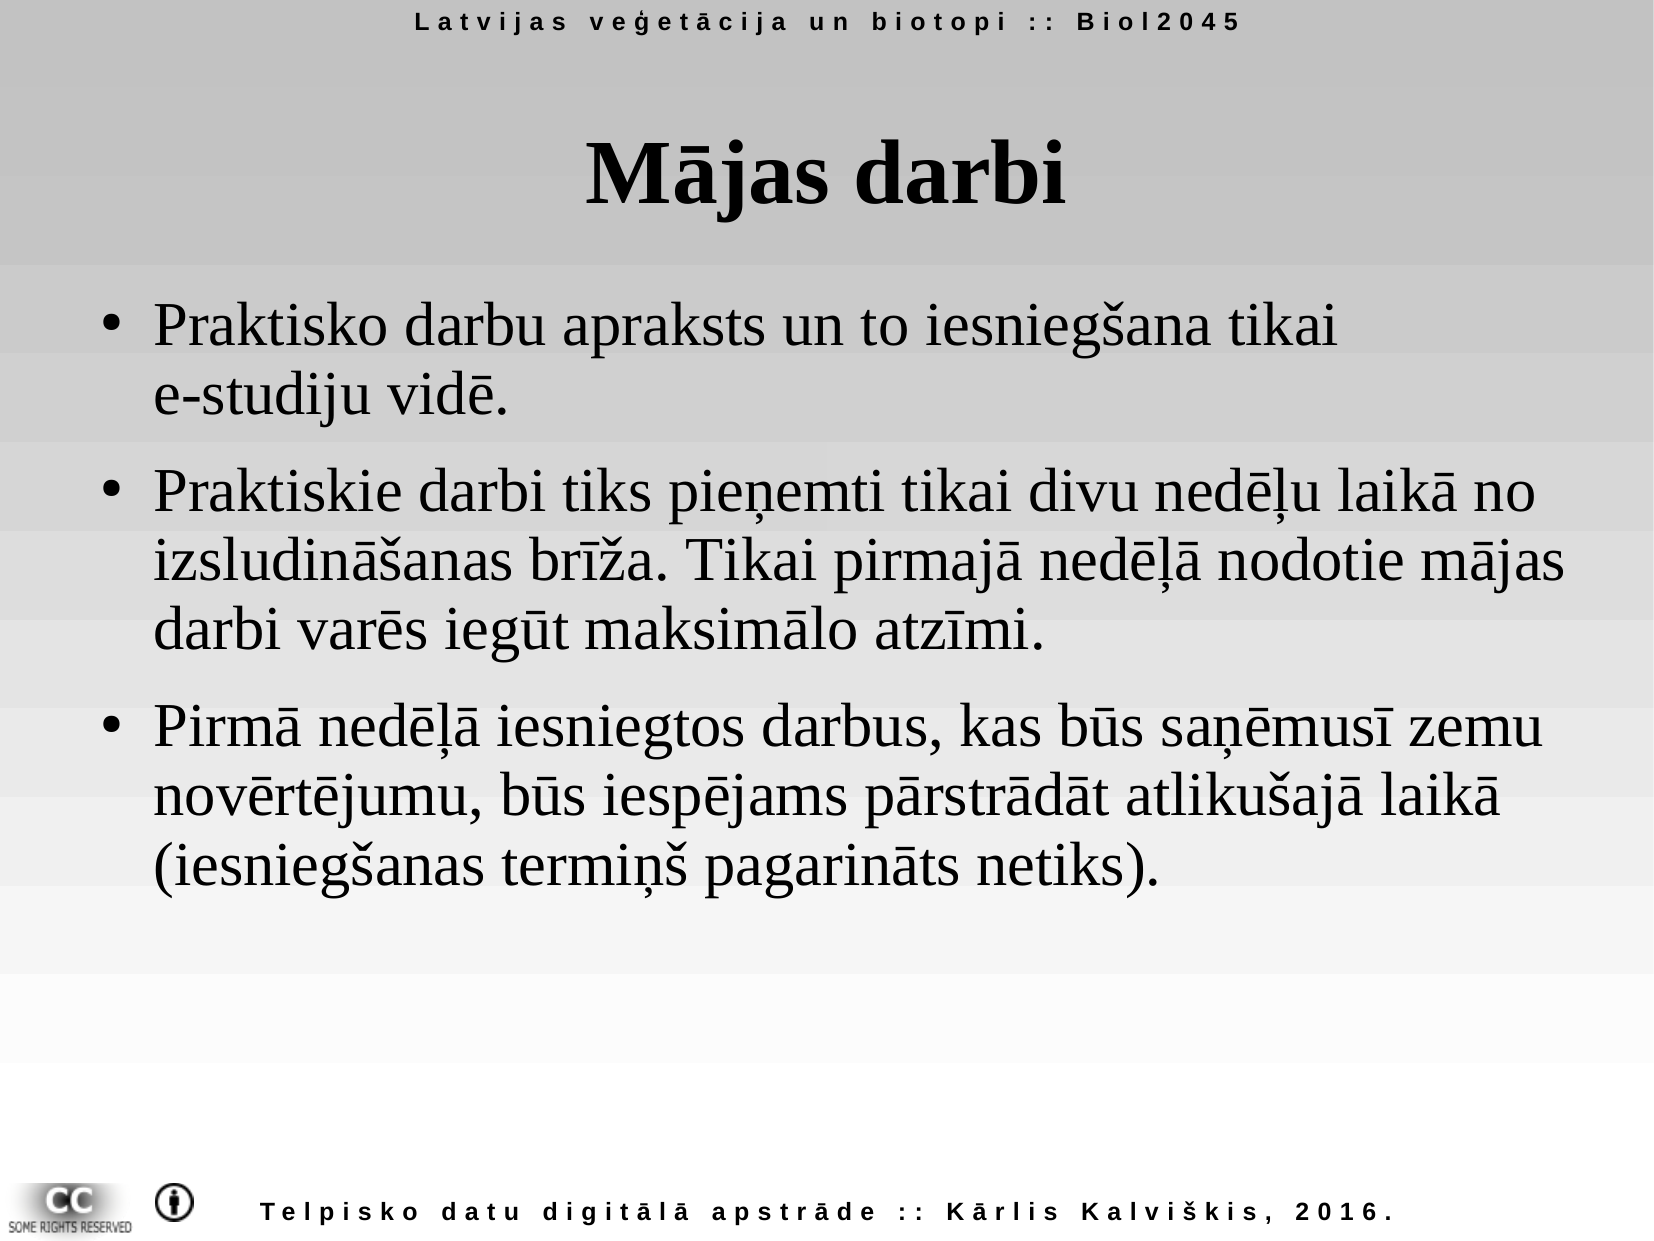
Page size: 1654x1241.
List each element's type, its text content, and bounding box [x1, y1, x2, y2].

picture [0, 0, 1654, 1241]
title Mājas darbi [29, 56, 1625, 289]
list Praktisko darbu apraksts un to iesniegšana tikai e‑studiju vidē. Praktiskie darbi tiks pieņemti tikai divu nedēļu laikā no izsludināšanas brīža. Tikai pirmajā nedēļā nodotie mājas darbi varēs iegūt maksimālo atzīmi. Pirmā nedēļā iesniegtos darbus, kas būs saņēmusī zemu novērtējumu, būs iespējams pārstrādāt atlikušajā laikā (iesniegšanas termiņš pagarināts netiks). [82, 289, 1571, 1098]
